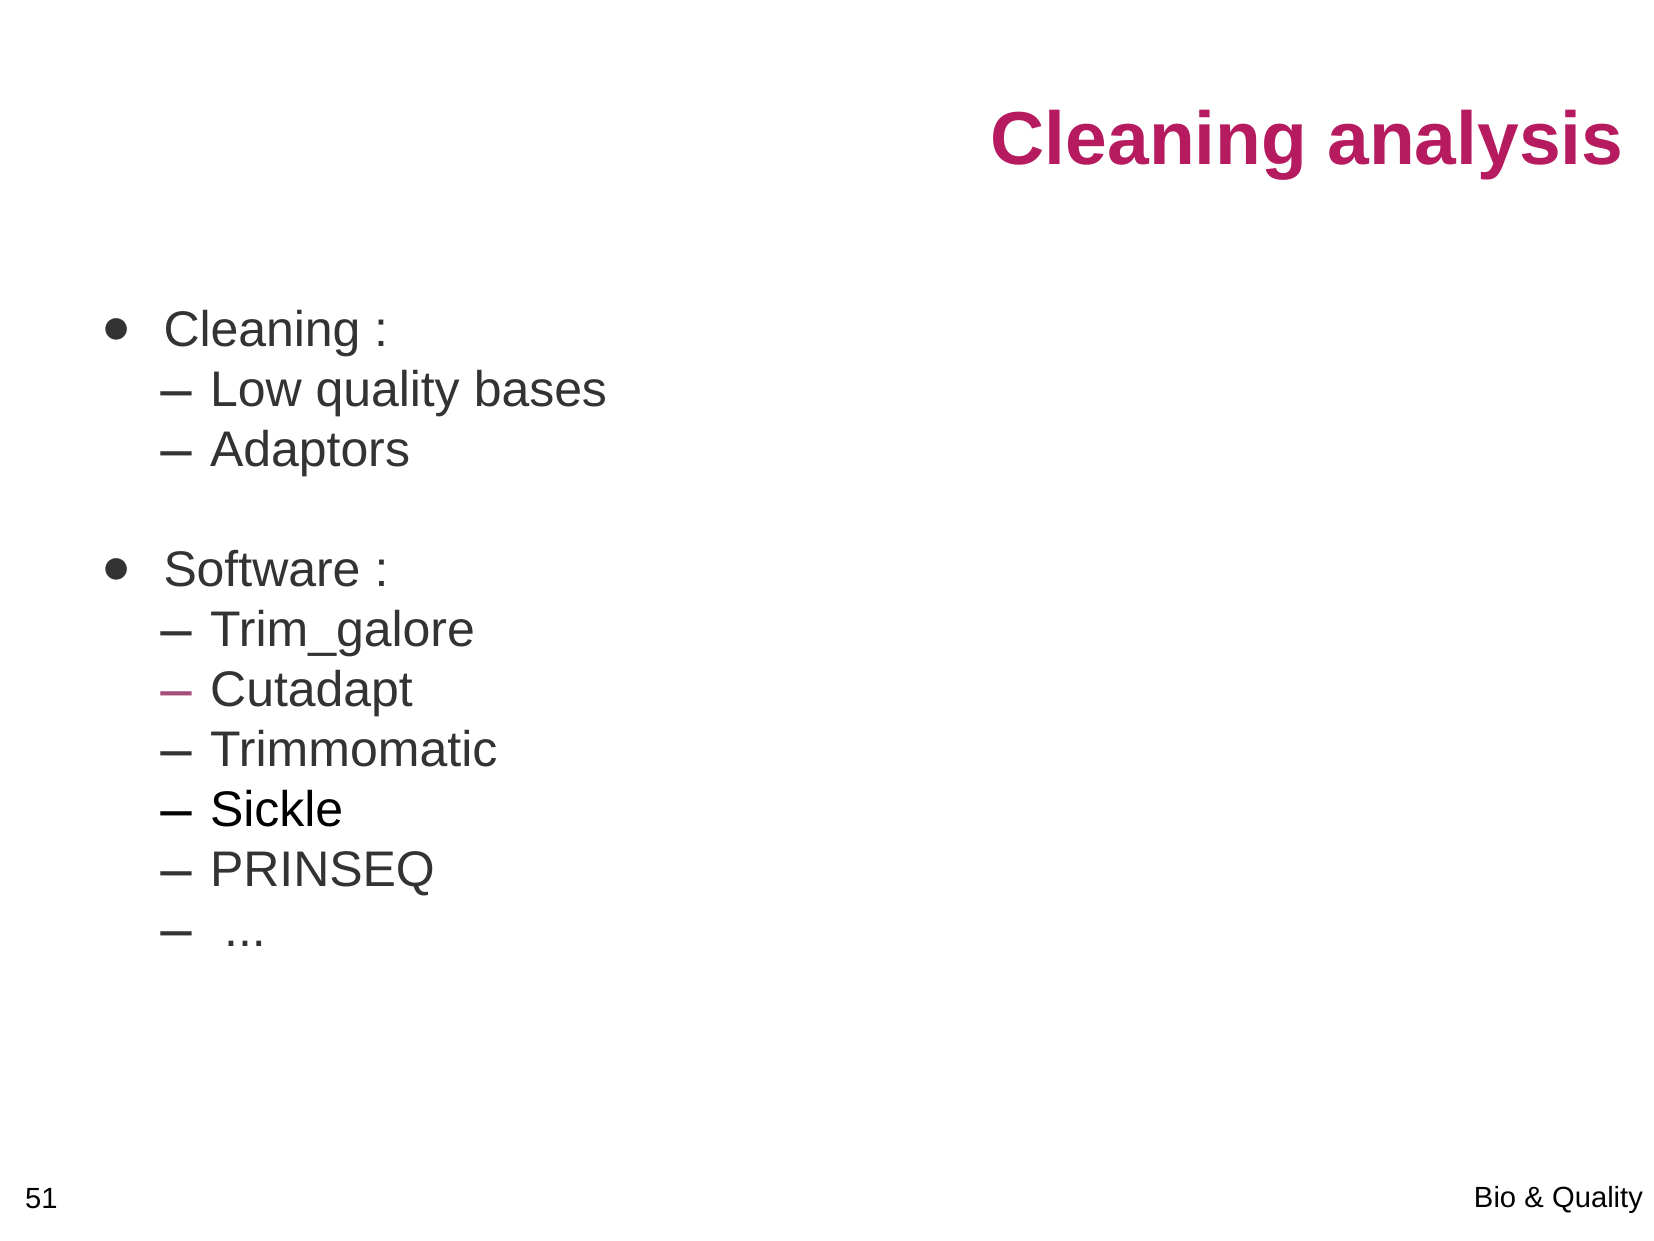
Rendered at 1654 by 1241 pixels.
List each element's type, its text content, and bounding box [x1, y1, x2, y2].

text_box Cleaning : Low quality bases Adaptors Software : Trim_galore Cutadapt Trimmomatic Sickle PRINSEQ ... [88, 283, 1654, 1241]
text_box Cleaning analysis [168, 32, 1624, 237]
